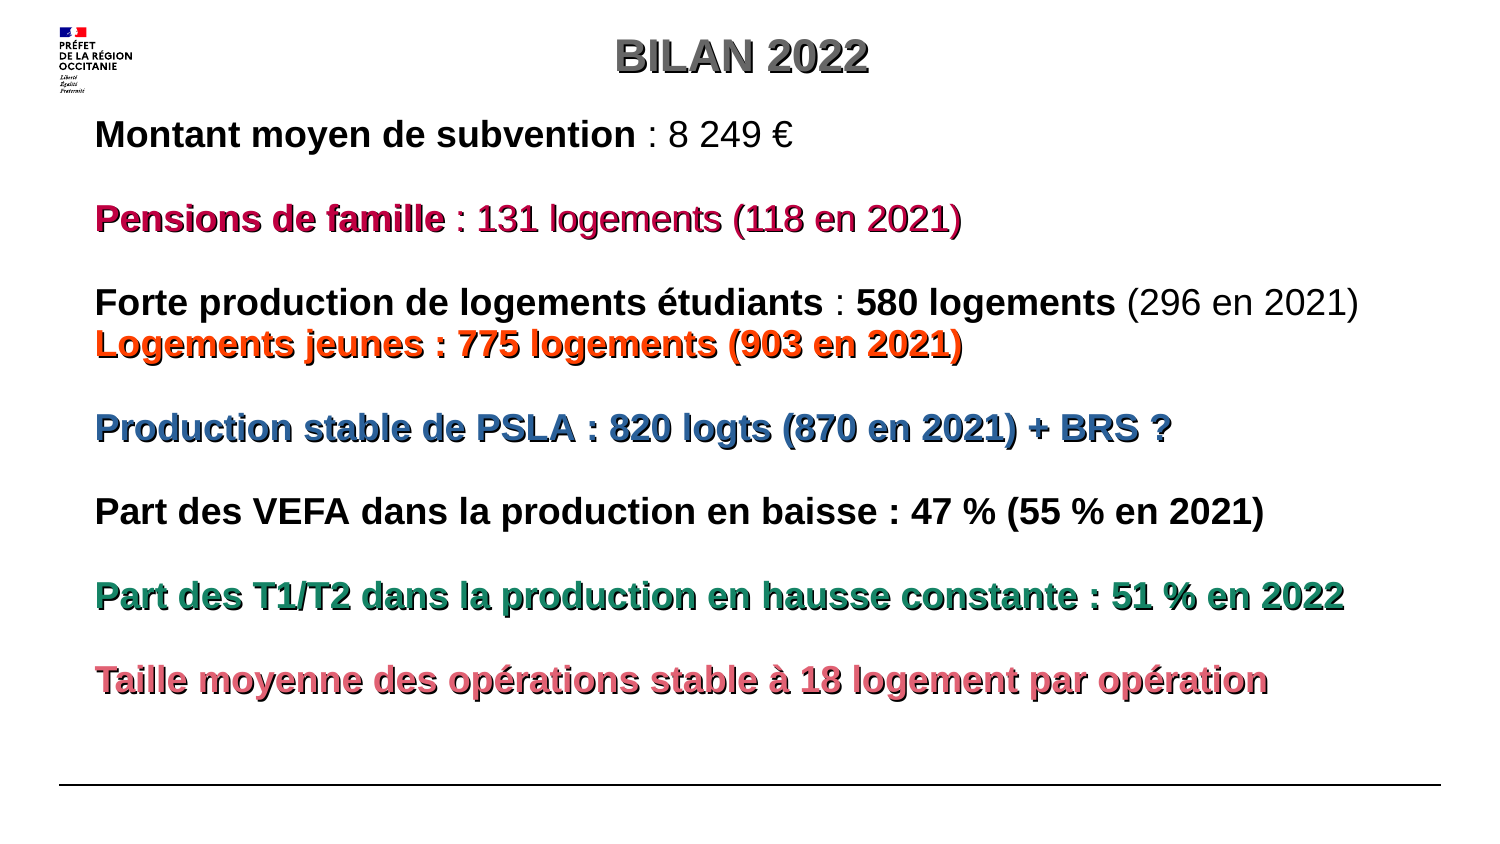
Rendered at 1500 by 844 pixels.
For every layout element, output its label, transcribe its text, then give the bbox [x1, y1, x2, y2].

list BILAN 2022 [543, 29, 1441, 89]
title Montant moyen de subvention : 8 249 € Pensions de famille : 131 logements (118 en 2021) Forte production de logements étudiants : 580 logements (296 en 2021) Logements jeunes : 775 logements (903 en 2021) Production stable de PSLA : 820 logts (870 en 2021) + BRS ? Part des VEFA dans la production en baisse : 47 % (55 % en 2021) Part des T1/T2 dans la production en hausse constante : 51 % en 2022 Taille moyenne des opérations stable à 18 logement par opération [59, 91, 1477, 806]
